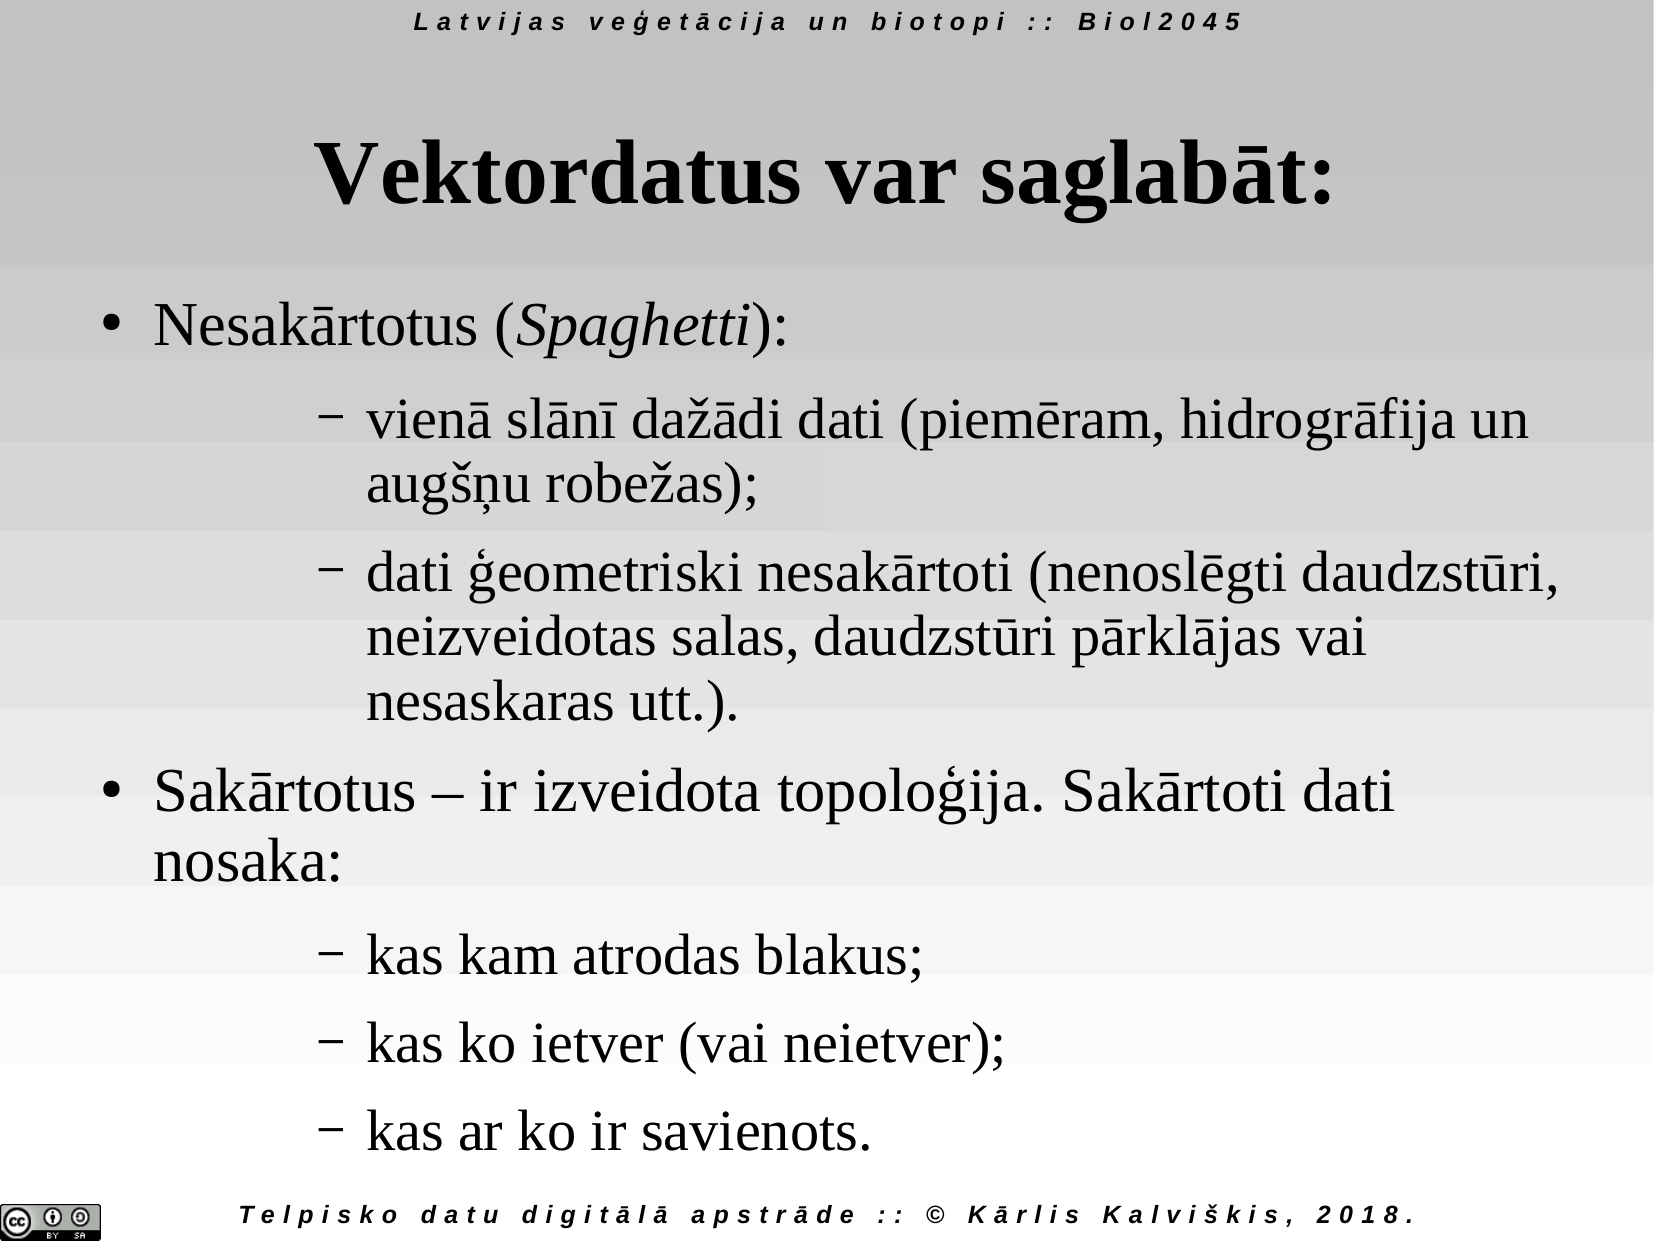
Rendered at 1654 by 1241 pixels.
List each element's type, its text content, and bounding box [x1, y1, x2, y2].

list Nesakārtotus (Spaghetti): vienā slānī dažādi dati (piemēram, hidrogrāfija un augšņu robežas); dati ģeometriski nesakārtoti (nenoslēgti daudzstūri, neizveidotas salas, daudzstūri pārklājas vai nesaskaras utt.). Sakārtotus – ir izveidota topoloģija. Sakārtoti dati nosaka: kas kam atrodas blakus; kas ko ietver (vai neietver); kas ar ko ir savienots. [82, 289, 1571, 1164]
picture [0, 0, 1654, 1241]
title Vektordatus var saglabāt: [29, 49, 1625, 296]
